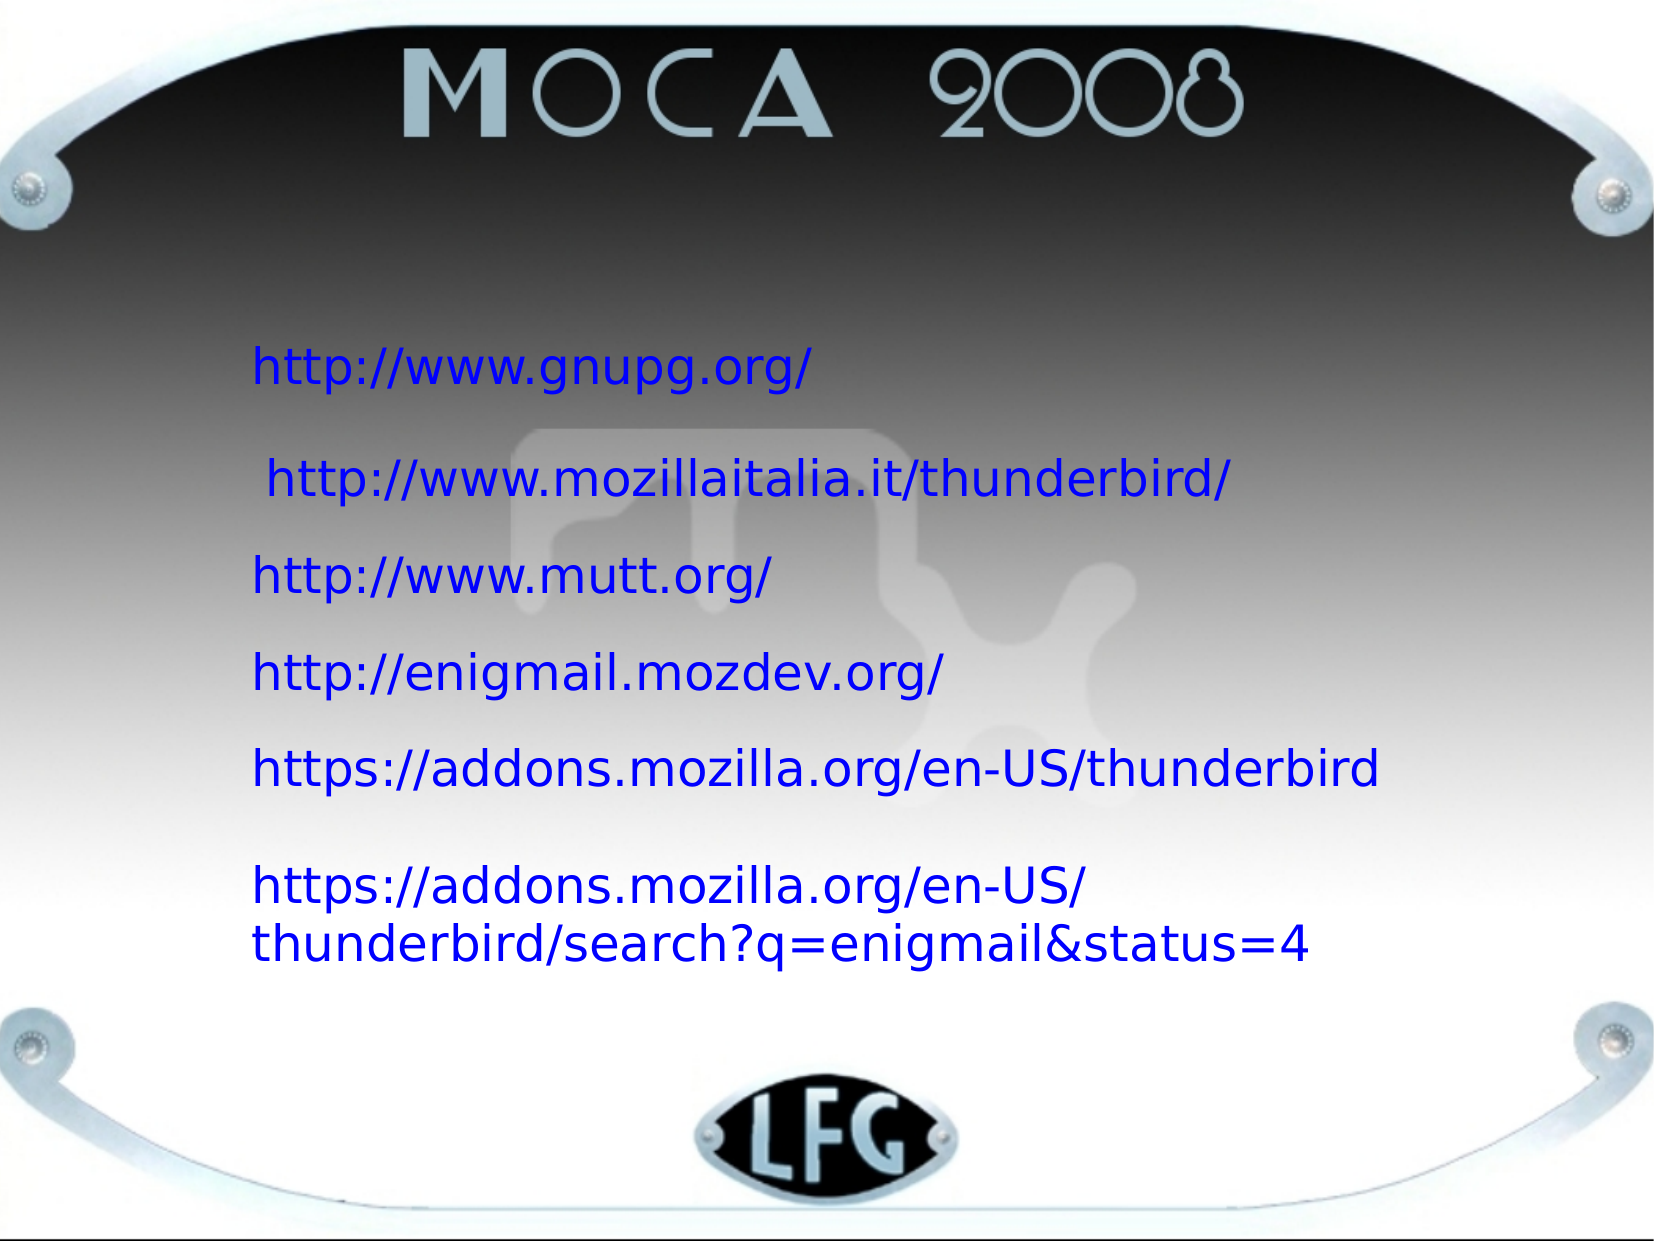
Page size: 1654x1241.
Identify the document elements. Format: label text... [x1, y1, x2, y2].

text_box http://www.gnupg.org/ http://www.mozillaitalia.it/thunderbird/ http://www.mutt.org/ http://enigmail.mozdev.org/ https://addons.mozilla.org/en-US/thunderbird https://addons.mozilla.org/en-US/thunderbird/search?q=enigmail&status=4 [236, 292, 1412, 1025]
picture [0, 0, 1654, 1241]
